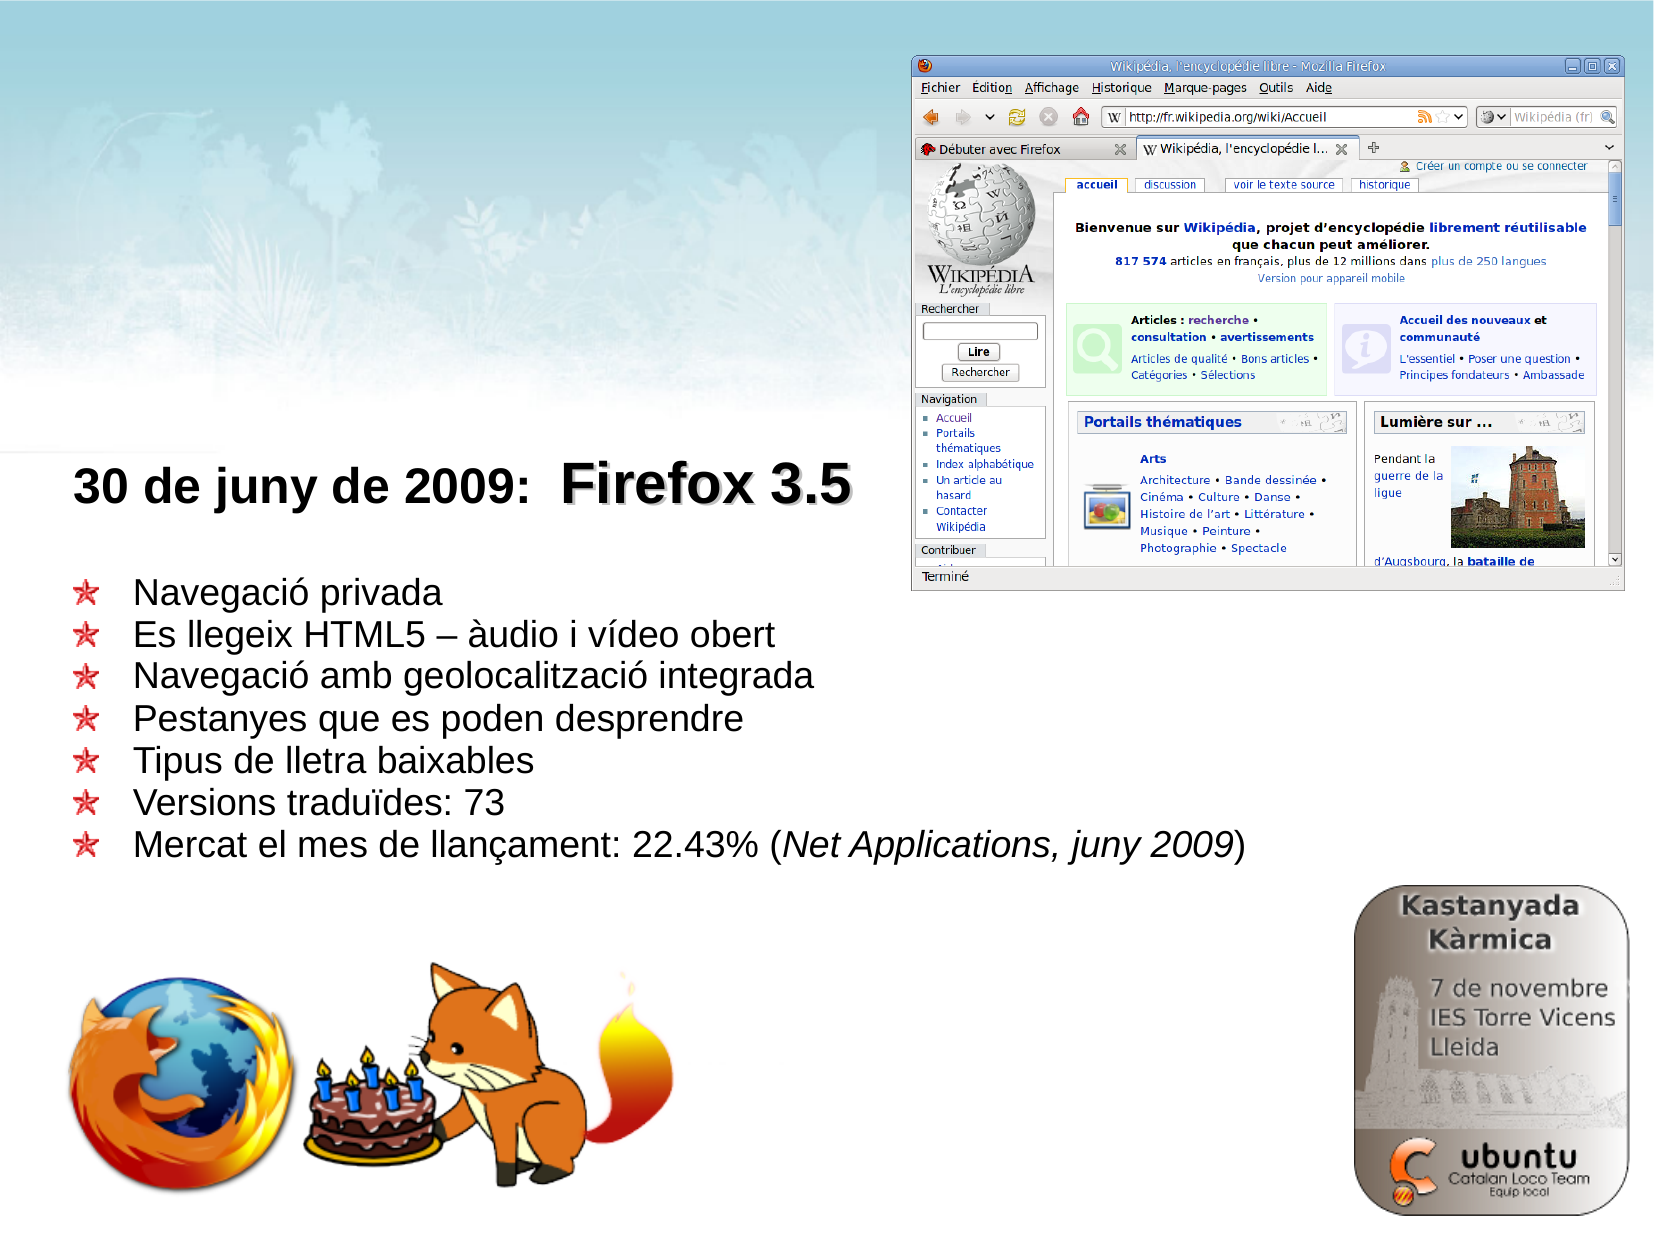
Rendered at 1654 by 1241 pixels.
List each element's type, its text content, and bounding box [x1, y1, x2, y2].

text_box 30 de juny de 2009: Firefox 3.5 Navegació privada Es llegeix HTML5 – àudio i vídeo obert Navegació amb geolocalització integrada Pestanyes que es poden desprendre Tipus de lletra baixables Versions traduïdes: 73 Mercat el mes de llançament: 22.43% (Net Applications, juny 2009) [59, 442, 1270, 873]
picture [0, 0, 1654, 1240]
